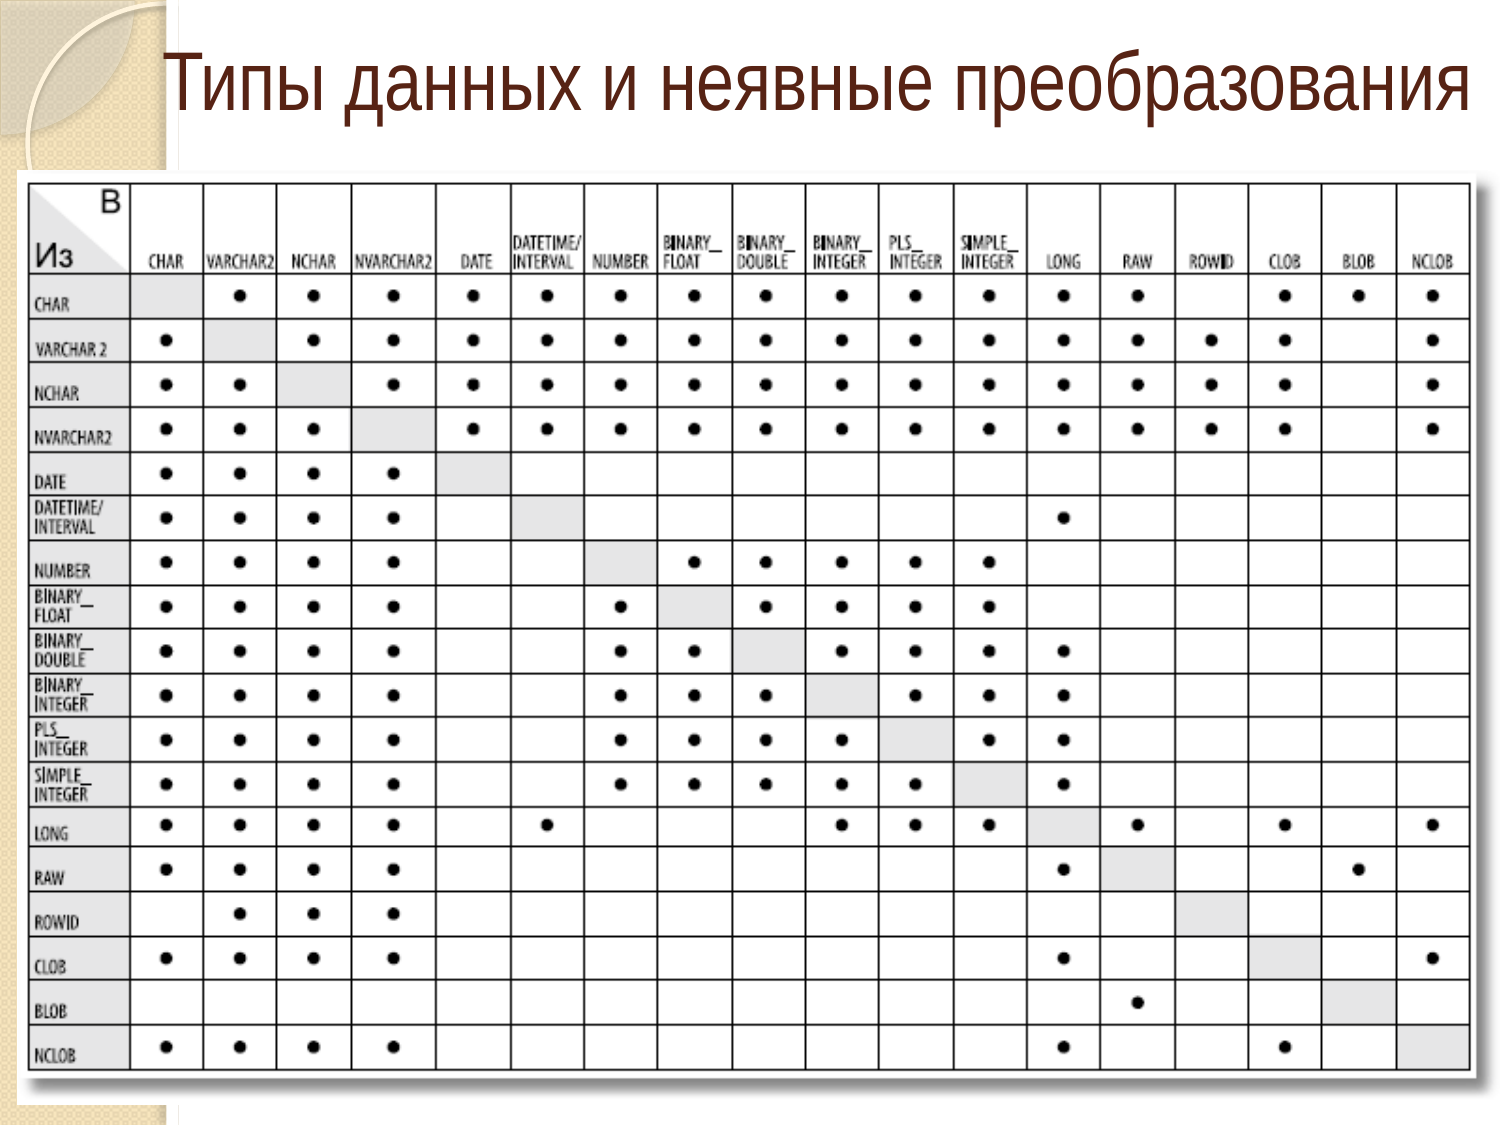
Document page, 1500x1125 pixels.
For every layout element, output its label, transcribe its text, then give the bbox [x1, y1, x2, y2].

title Типы данных и неявные преобразования [147, 0, 1500, 154]
picture [0, 14, 1500, 1125]
picture [136, 0, 147, 4]
